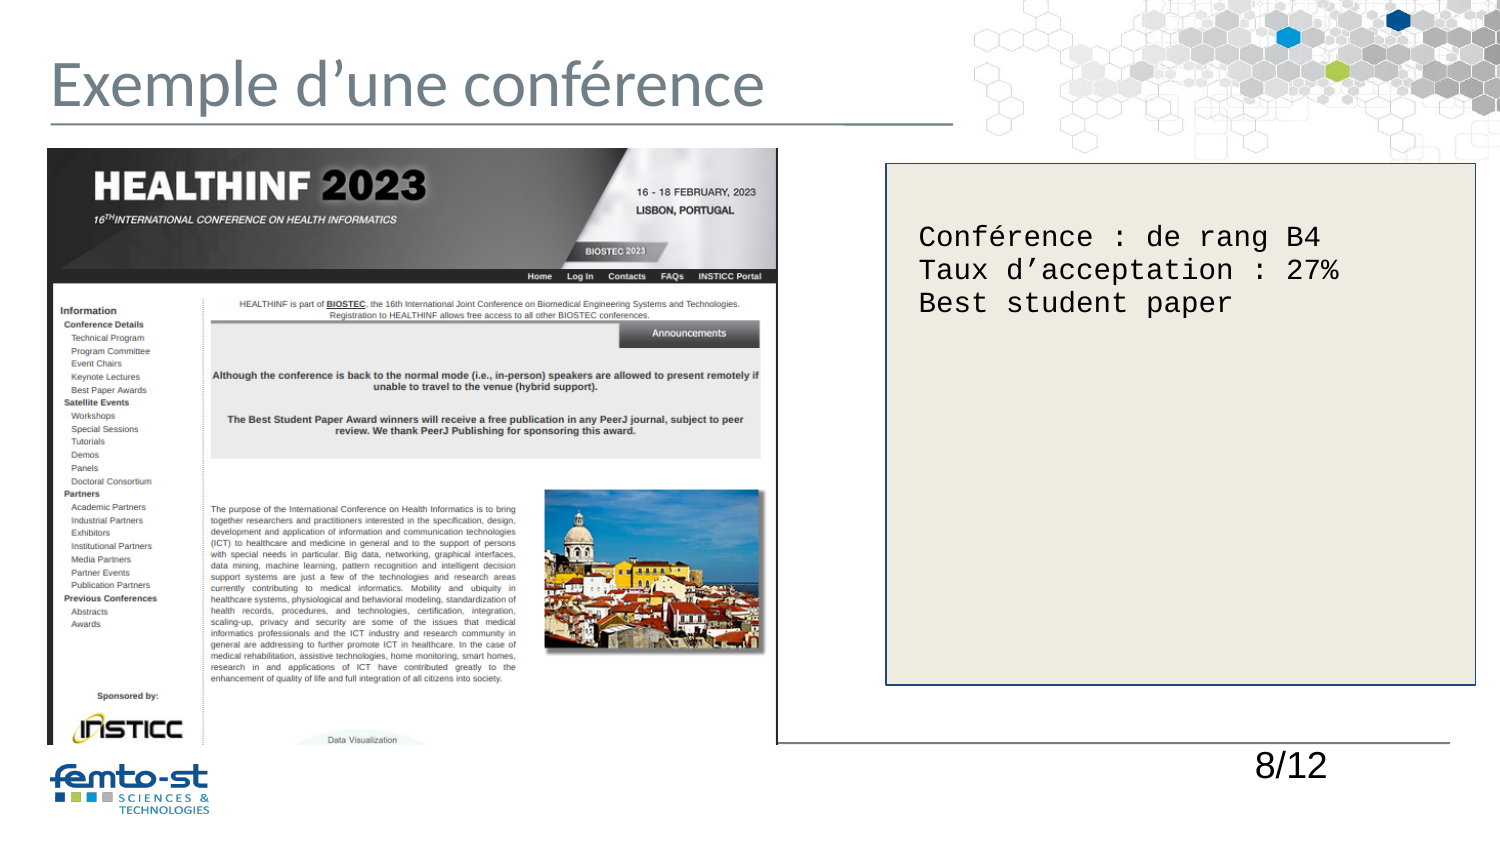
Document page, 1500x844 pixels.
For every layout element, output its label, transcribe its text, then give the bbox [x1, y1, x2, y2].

text_box [885, 163, 1476, 685]
picture [50, 764, 209, 814]
text_box Conférence : de rang B4 Taux d’acceptation : 27% Best student paper [903, 214, 1441, 626]
text_box Exemple d’une conférence [50, 40, 1401, 125]
picture [47, 148, 778, 745]
picture [962, 0, 1500, 216]
